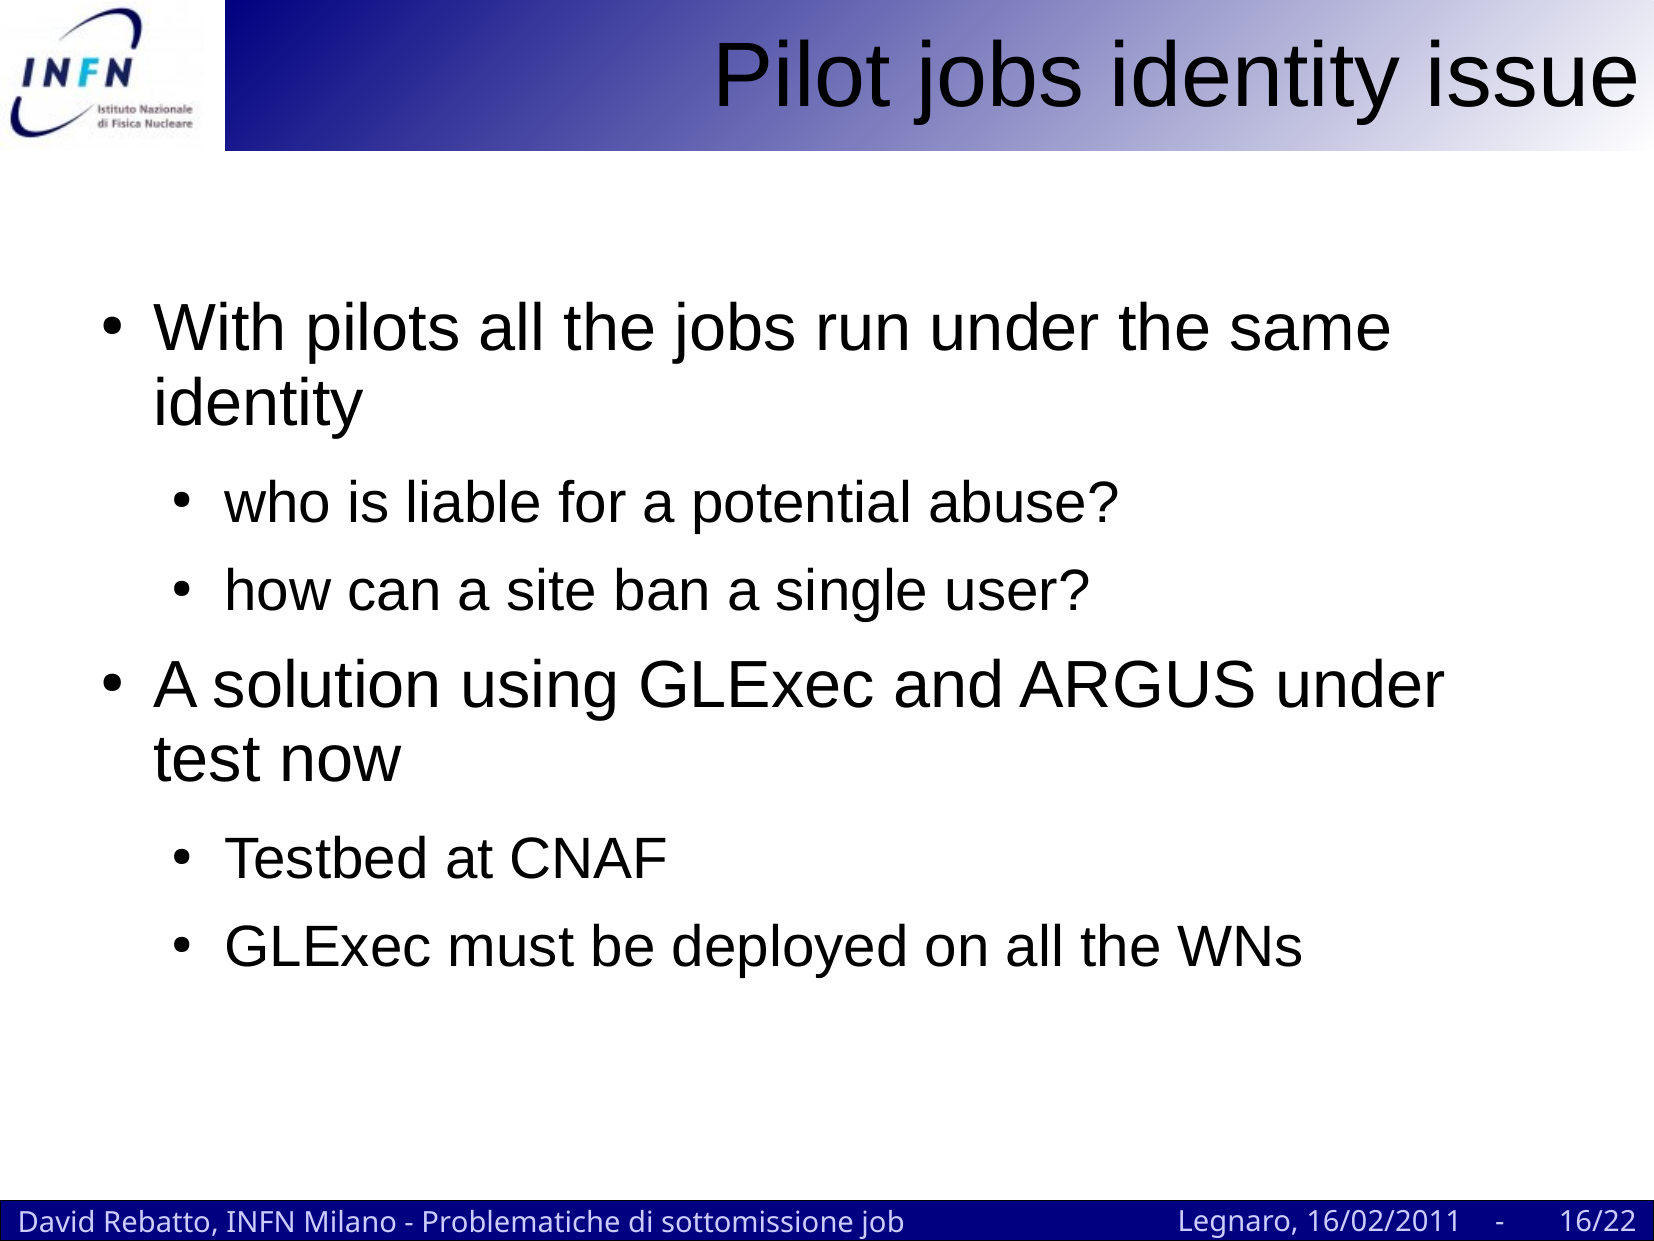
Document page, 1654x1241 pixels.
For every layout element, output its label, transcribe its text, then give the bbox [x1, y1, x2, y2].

picture [0, 1, 204, 150]
list With pilots all the jobs run under the same identity who is liable for a potential abuse? how can a site ban a single user? A solution using GLExec and ARGUS under test now Testbed at CNAF GLExec must be deployed on all the WNs [82, 290, 1571, 1109]
title Pilot jobs identity issue [225, 0, 1654, 151]
